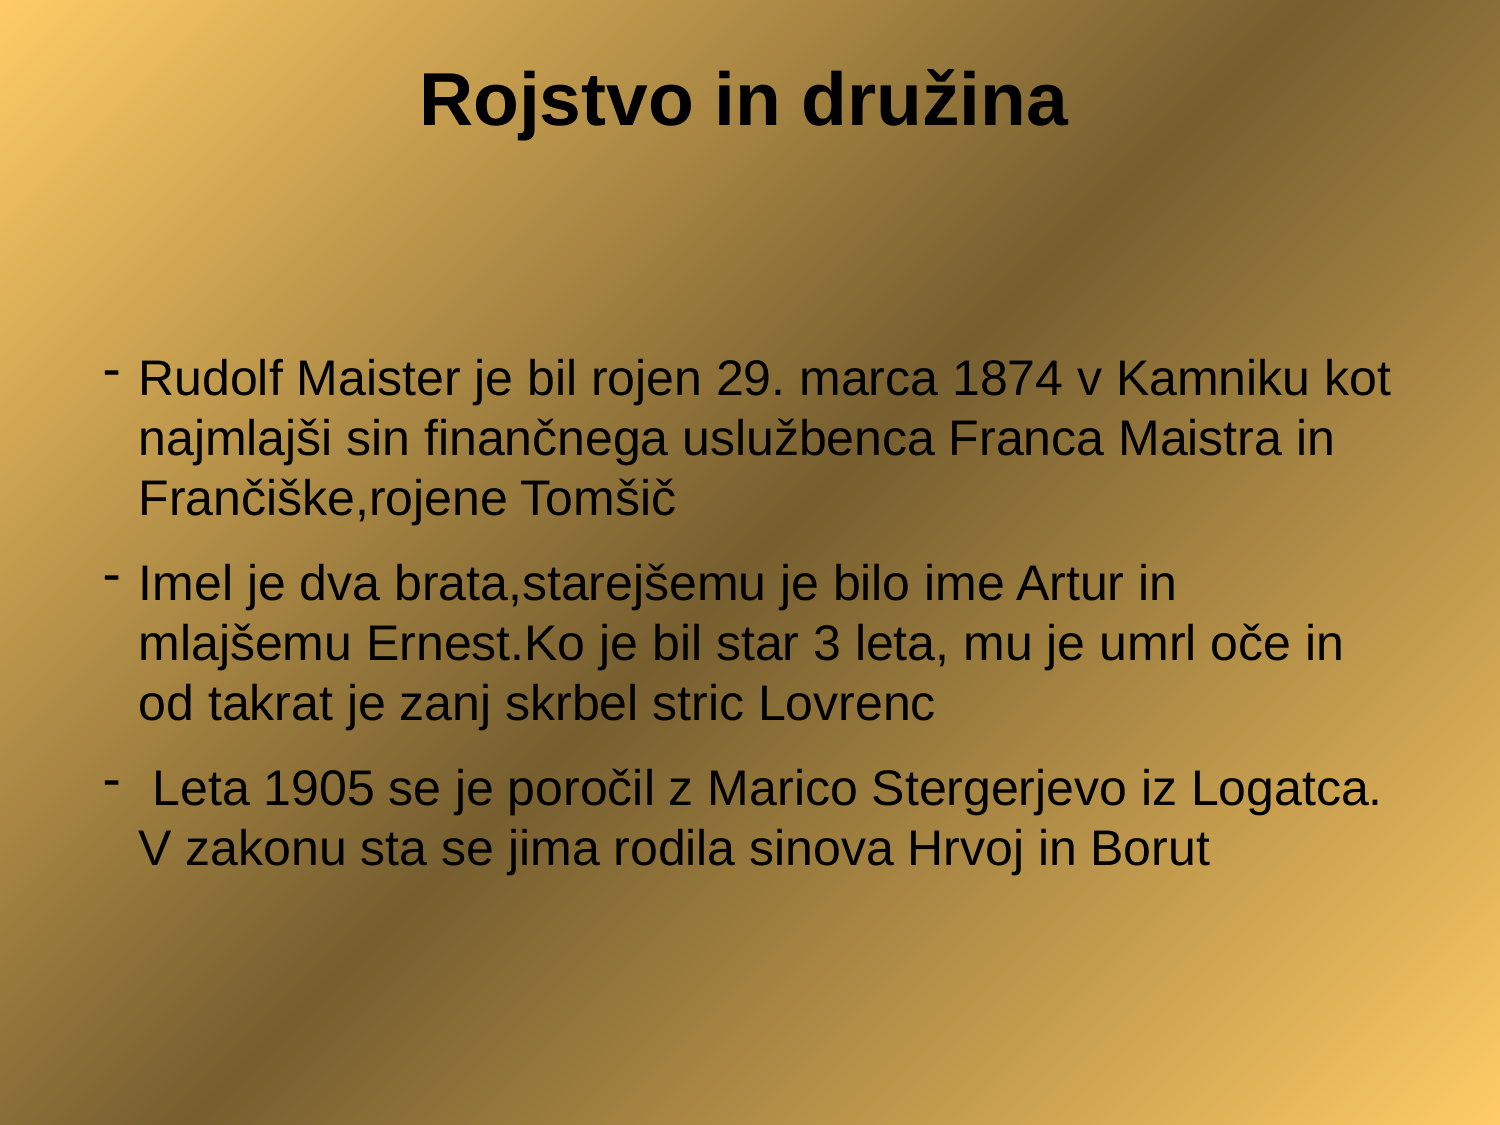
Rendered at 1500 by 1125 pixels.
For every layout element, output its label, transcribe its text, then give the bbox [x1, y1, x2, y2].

text_box Rojstvo in družina [395, 42, 1093, 148]
text_box Rudolf Maister je bil rojen 29. marca 1874 v Kamniku kot najmlajši sin finančnega uslužbenca Franca Maistra in Frančiške,rojene Tomšič Imel je dva brata,starejšemu je bilo ime Artur in mlajšemu Ernest.Ko je bil star 3 leta, mu je umrl oče in od takrat je zanj skrbel stric Lovrenc Leta 1905 se je poročil z Marico Stergerjevo iz Logatca. V zakonu sta se jima rodila sinova Hrvoj in Borut [88, 337, 1412, 883]
